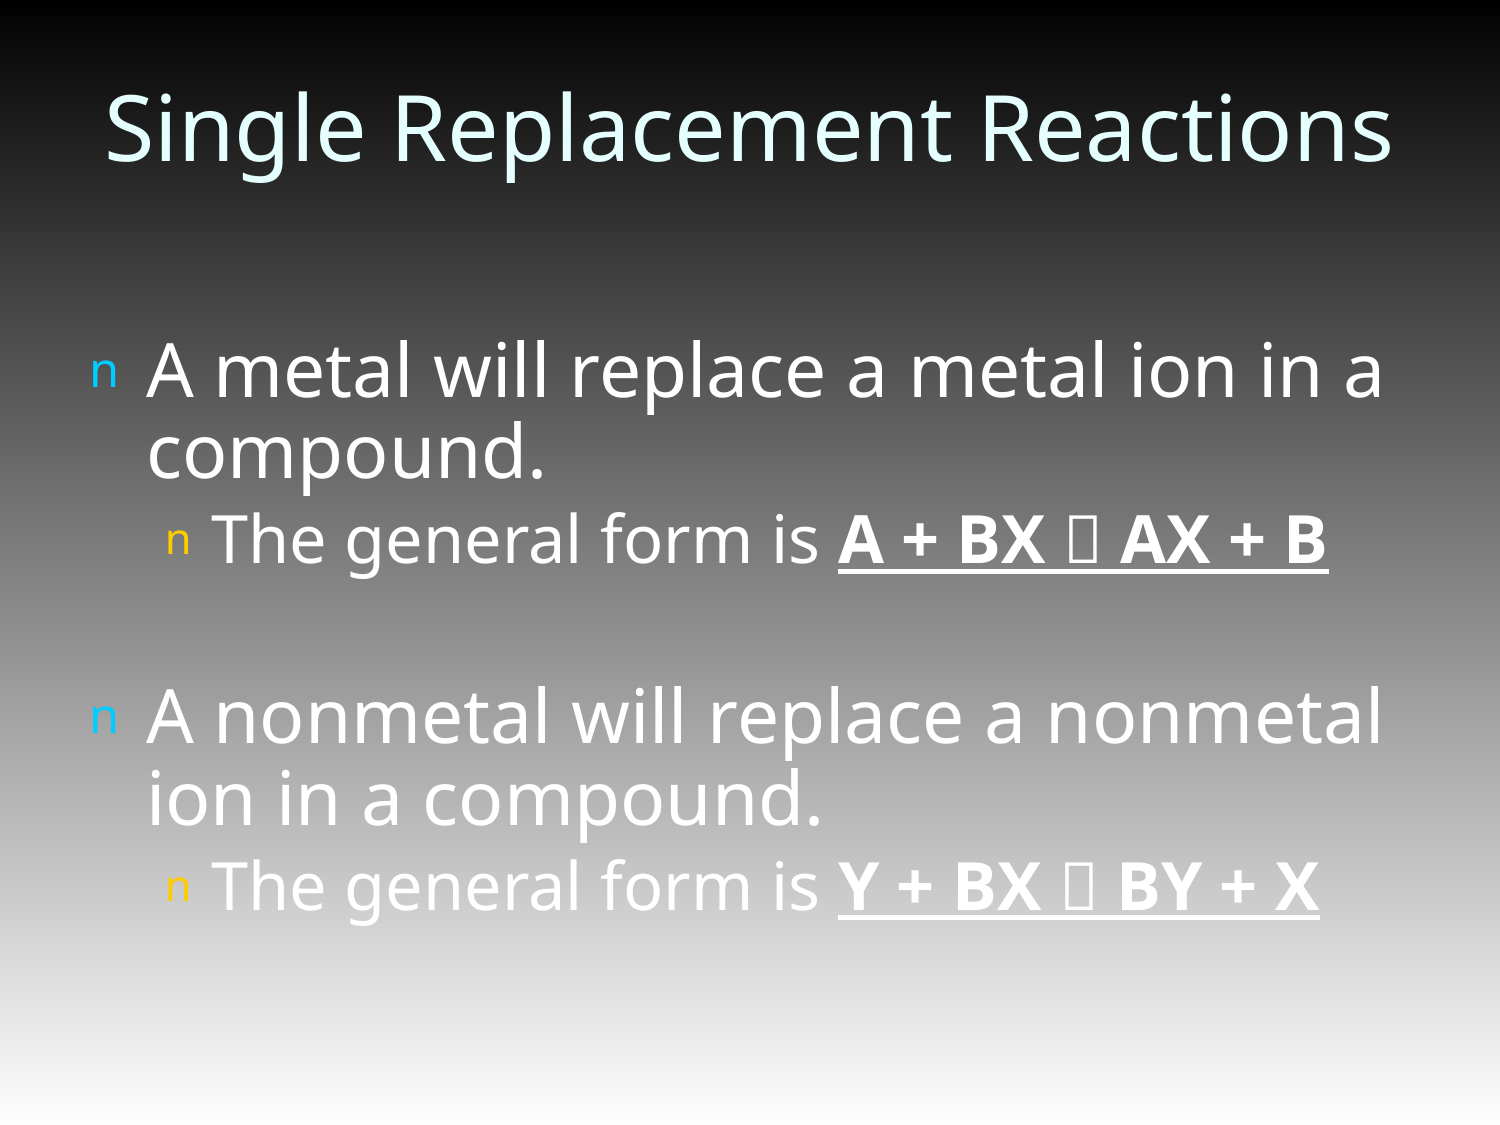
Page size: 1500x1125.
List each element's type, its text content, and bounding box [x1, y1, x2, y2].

title Single Replacement Reactions [75, 62, 1425, 288]
list A metal will replace a metal ion in a compound. The general form is A + BX  AX + B A nonmetal will replace a nonmetal ion in a compound. The general form is Y + BX  BY + X [75, 324, 1425, 1000]
